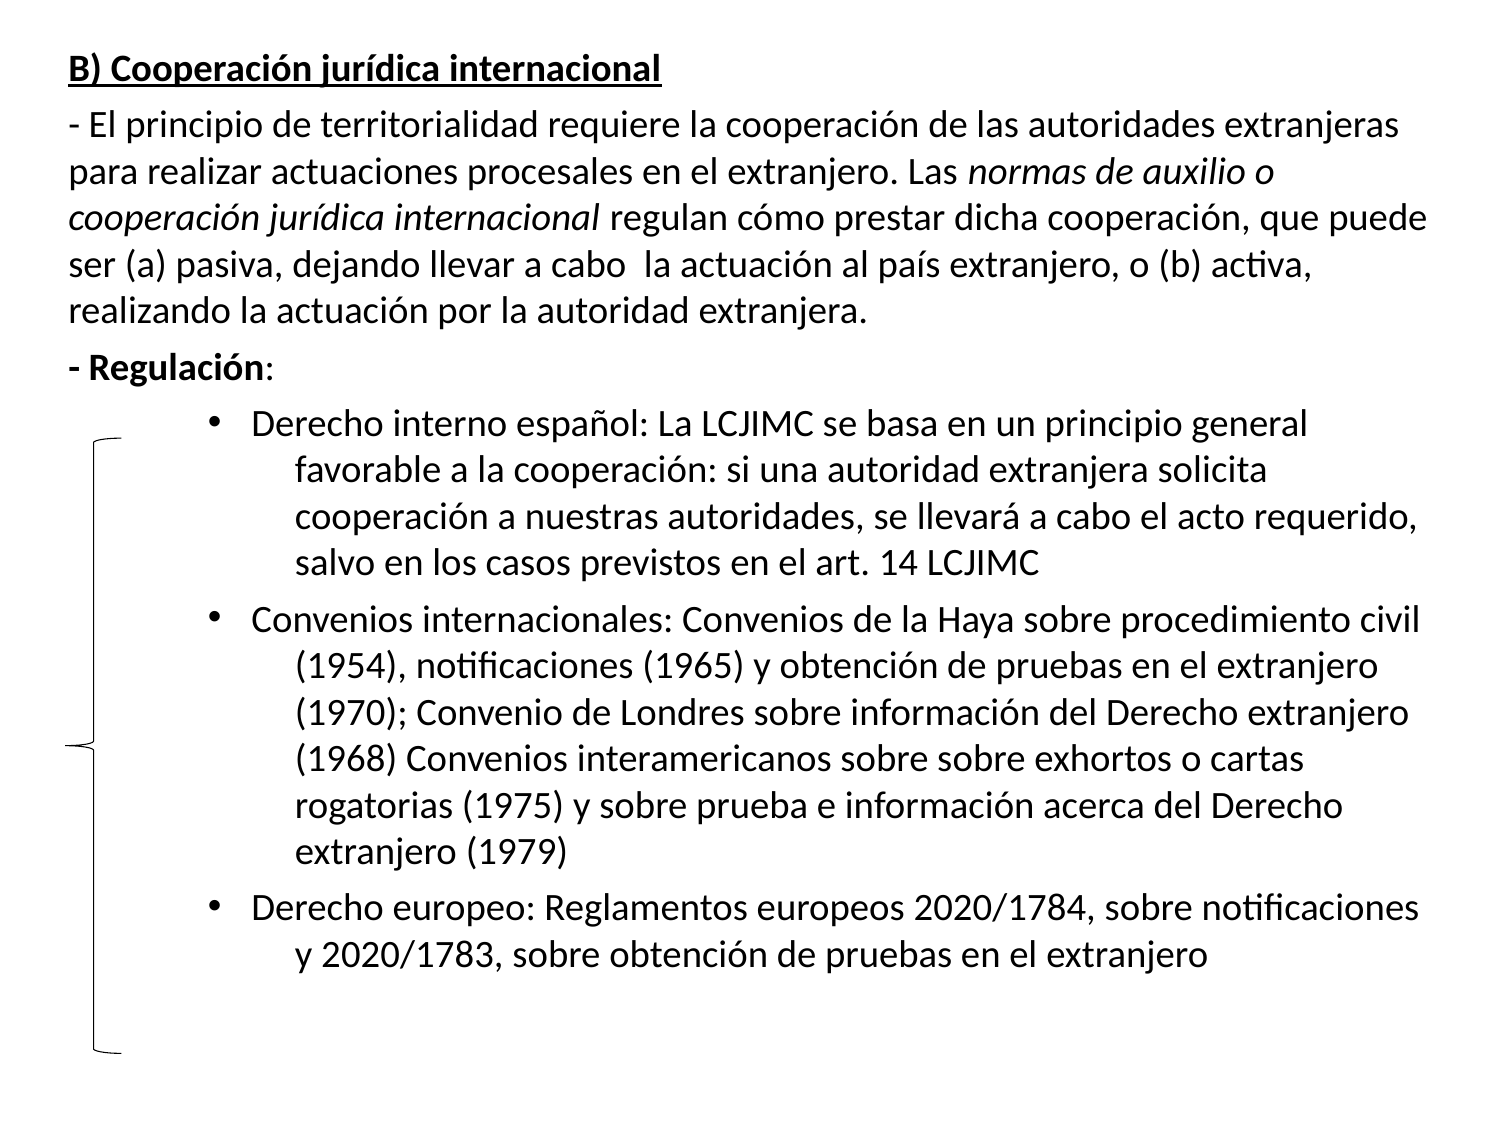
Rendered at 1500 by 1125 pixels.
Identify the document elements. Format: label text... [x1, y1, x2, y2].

list B) Cooperación jurídica internacional - El principio de territorialidad requiere la cooperación de las autoridades extranjeras para realizar actuaciones procesales en el extranjero. Las normas de auxilio o cooperación jurídica internacional regulan cómo prestar dicha cooperación, que puede ser (a) pasiva, dejando llevar a cabo la actuación al país extranjero, o (b) activa, realizando la actuación por la autoridad extranjera. - Regulación: Derecho interno español: La LCJIMC se basa en un principio general favorable a la cooperación: si una autoridad extranjera solicita cooperación a nuestras autoridades, se llevará a cabo el acto requerido, salvo en los casos previstos en el art. 14 LCJIMC Convenios internacionales: Convenios de la Haya sobre procedimiento civil (1954), notificaciones (1965) y obtención de pruebas en el extranjero (1970); Convenio de Londres sobre información del Derecho extranjero (1968) Convenios interamericanos sobre sobre exhortos o cartas rogatorias (1975) y sobre prueba e información acerca del Derecho extranjero (1979) Derecho europeo: Reglamentos europeos 2020/1784, sobre notificaciones y 2020/1783, sobre obtención de pruebas en el extranjero [53, 35, 1447, 1017]
